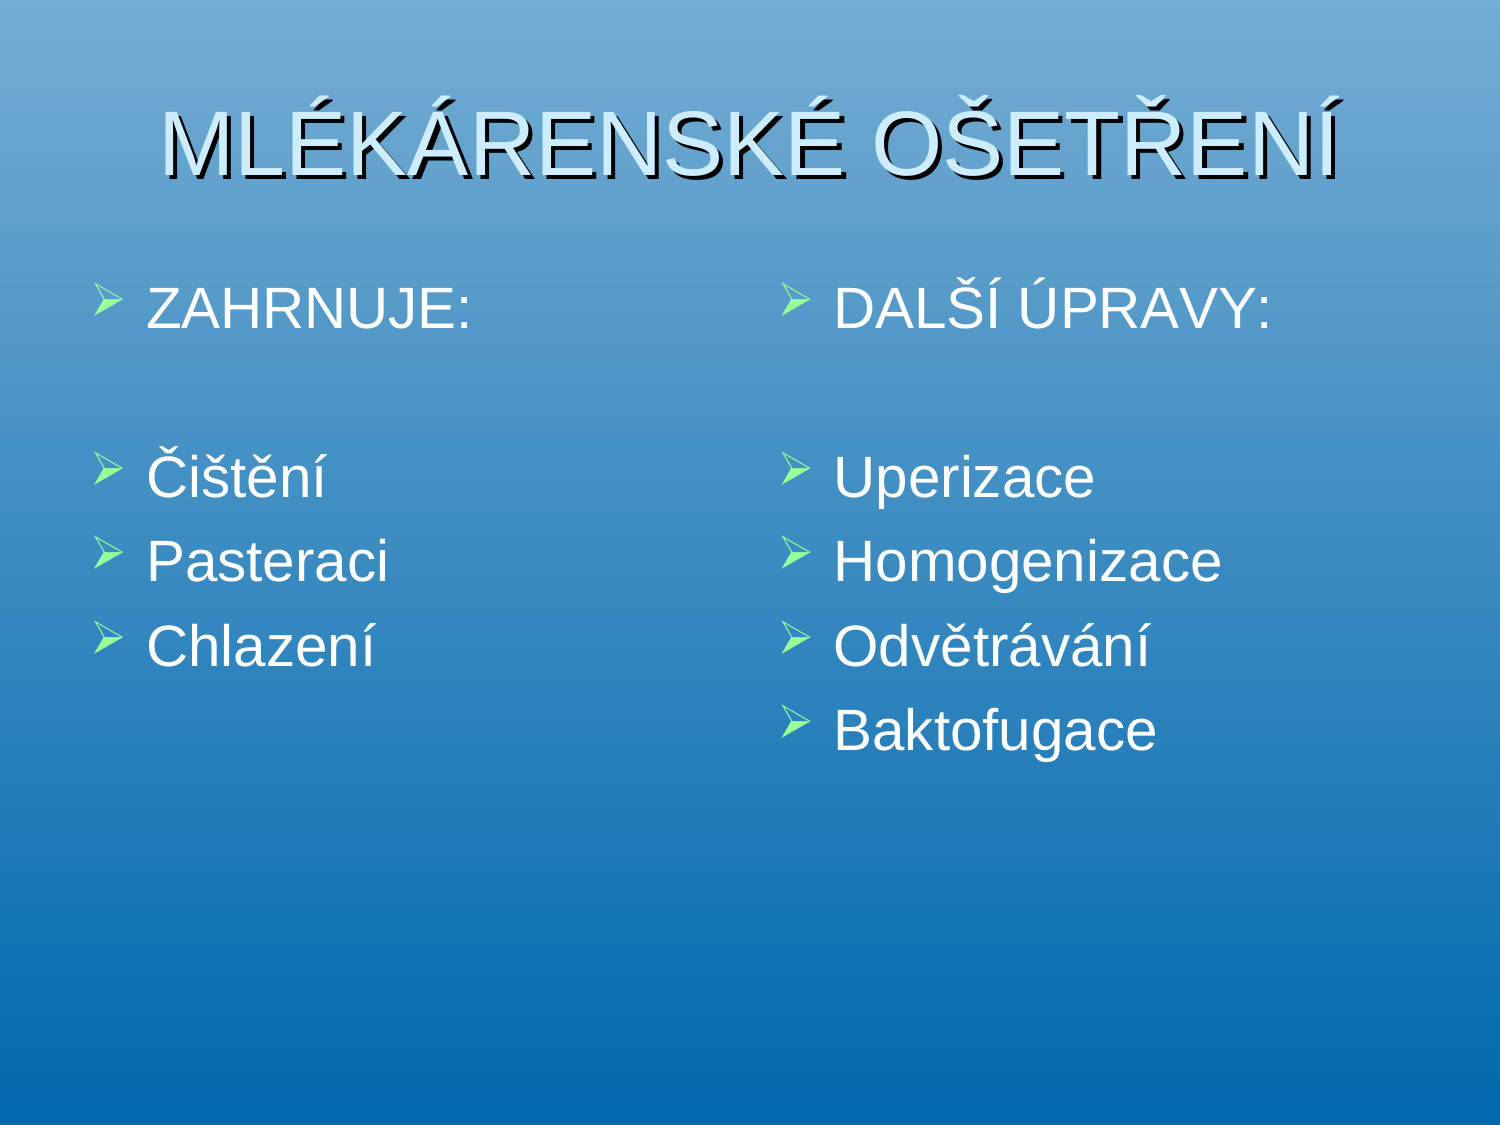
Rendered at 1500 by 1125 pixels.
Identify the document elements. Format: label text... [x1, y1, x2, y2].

list ZAHRNUJE: Čištění Pasteraci Chlazení [75, 262, 738, 1006]
list DALŠÍ ÚPRAVY: Uperizace Homogenizace Odvětrávání Baktofugace [762, 262, 1426, 1006]
title MLÉKÁRENSKÉ OŠETŘENÍ [75, 45, 1426, 233]
